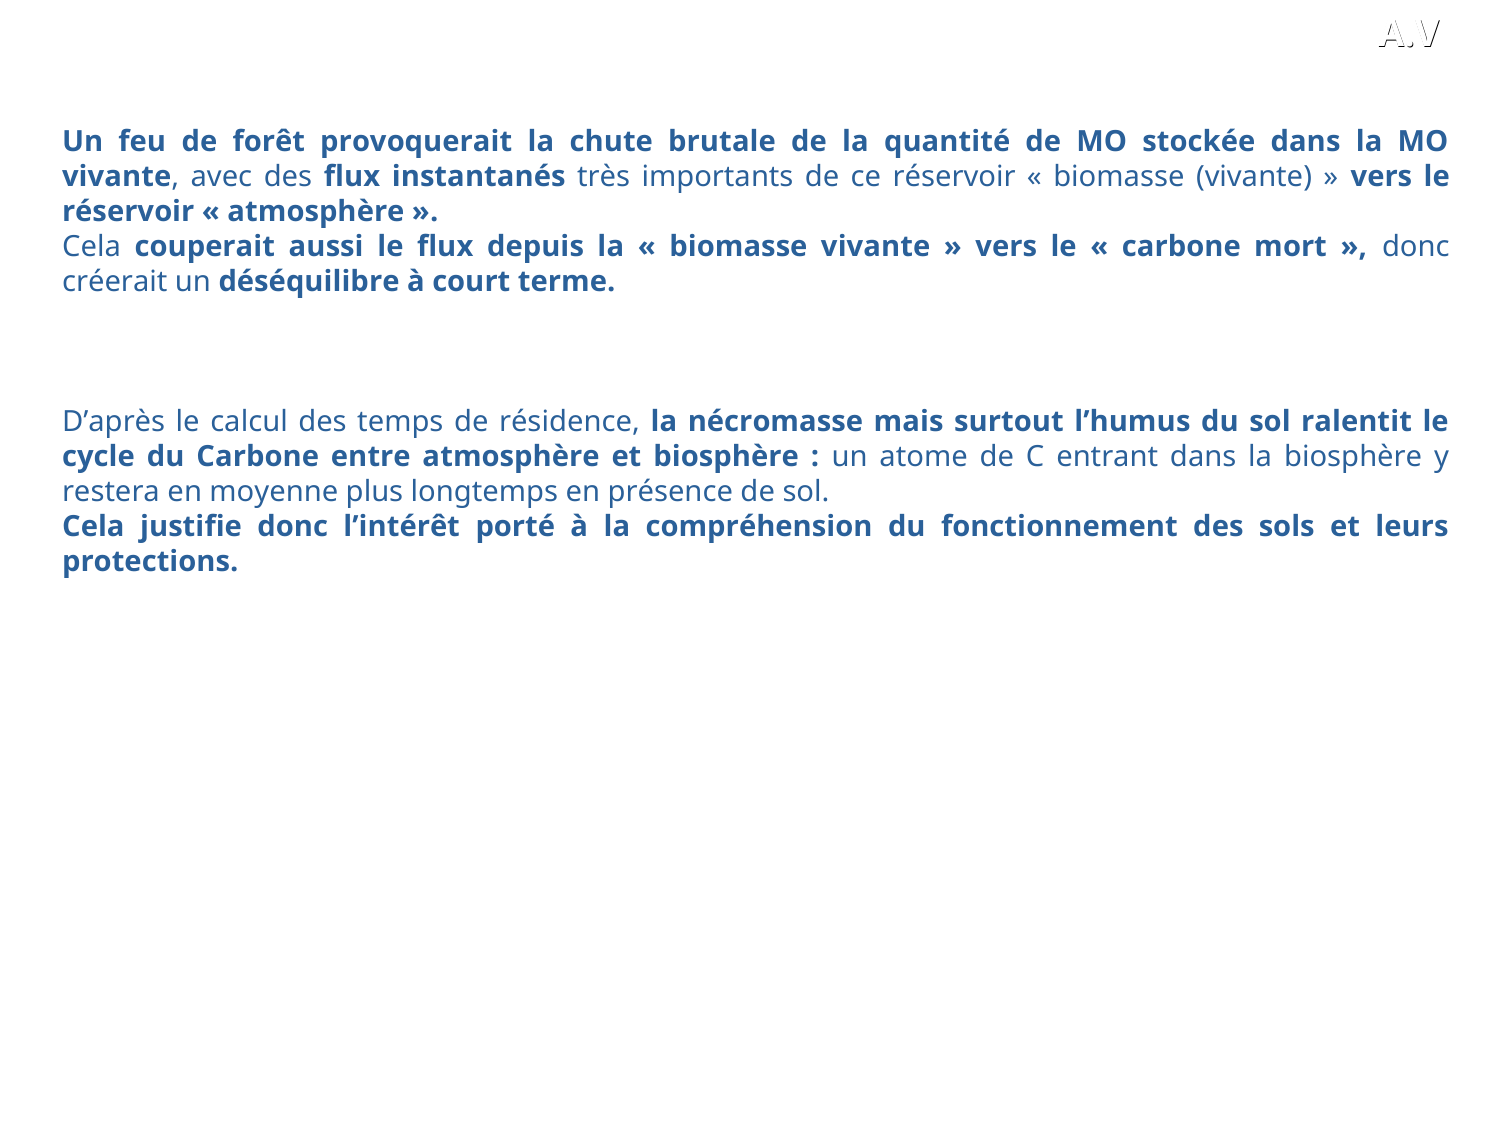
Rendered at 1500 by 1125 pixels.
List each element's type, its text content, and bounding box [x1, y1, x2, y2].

text_box A.V [1363, 1, 1488, 63]
text_box Un feu de forêt provoquerait la chute brutale de la quantité de MO stockée dans la MO vivante, avec des flux instantanés très importants de ce réservoir « biomasse (vivante) » vers le réservoir « atmosphère ». Cela couperait aussi le flux depuis la « biomasse vivante » vers le « carbone mort », donc créerait un déséquilibre à court terme. D’après le calcul des temps de résidence, la nécromasse mais surtout l’humus du sol ralentit le cycle du Carbone entre atmosphère et biosphère : un atome de C entrant dans la biosphère y restera en moyenne plus longtemps en présence de sol. Cela justifie donc l’intérêt porté à la compréhension du fonctionnement des sols et leurs protections. [47, 115, 1465, 806]
